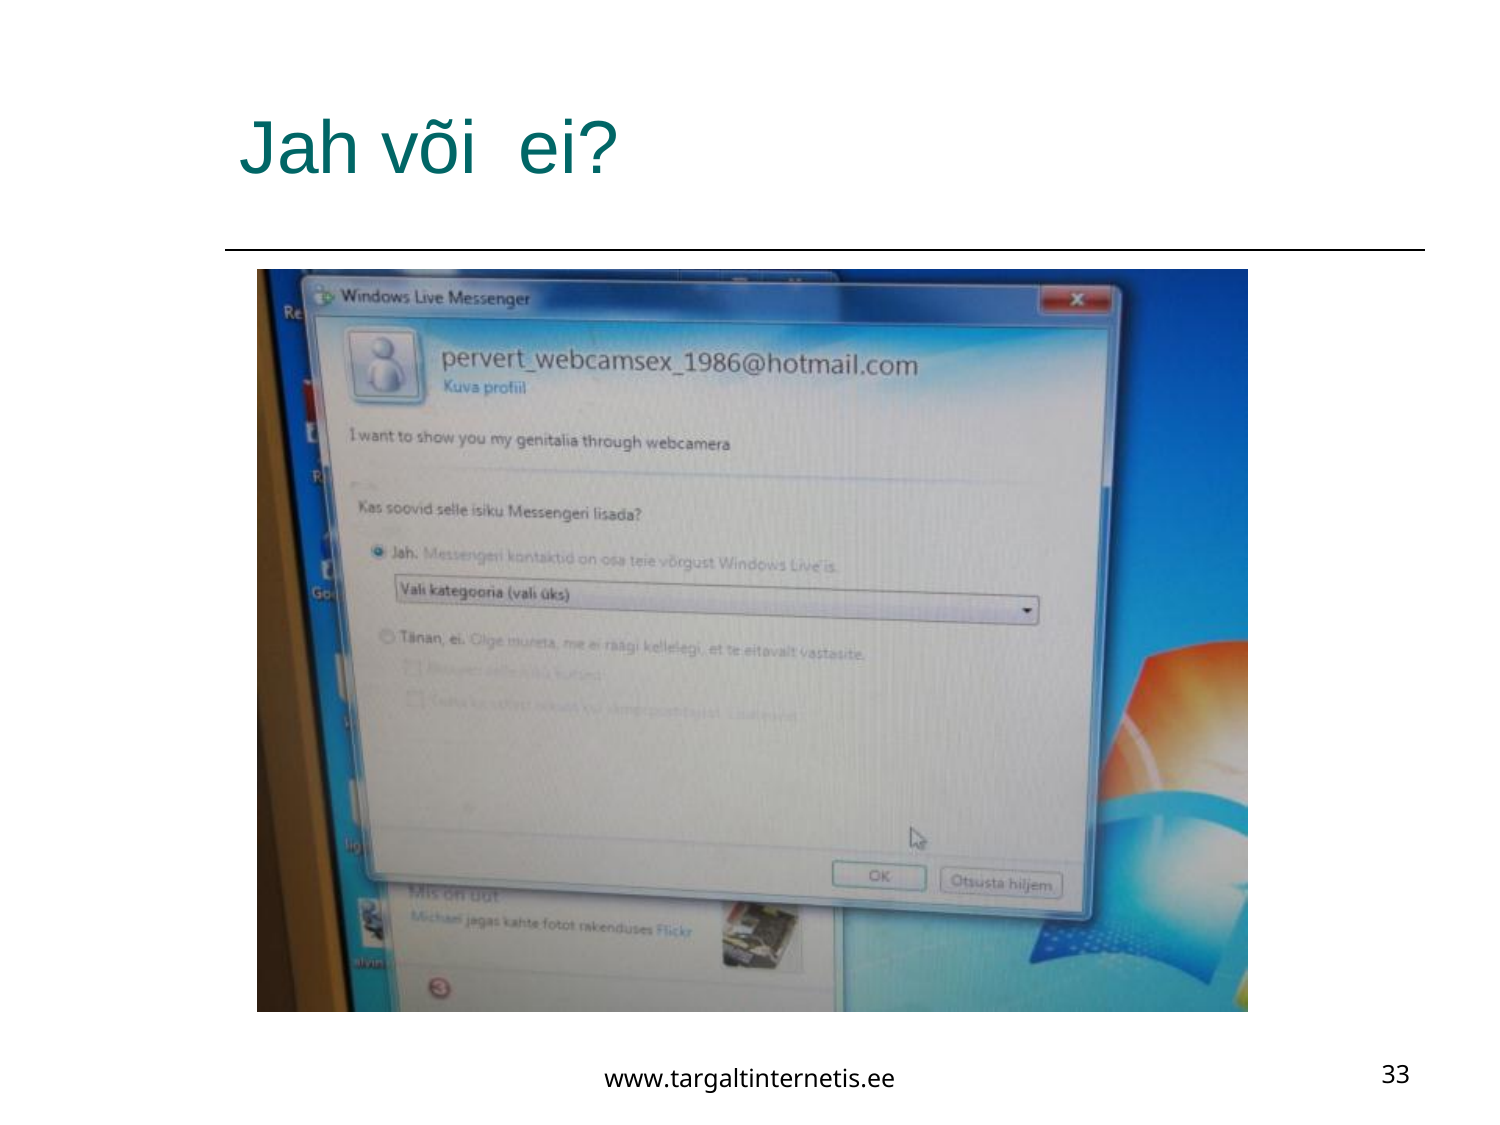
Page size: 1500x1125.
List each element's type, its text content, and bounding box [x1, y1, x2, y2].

text_box [257, 269, 1248, 1013]
title Jah või ei? [224, 49, 1425, 237]
text_box www.targaltinternetis.ee [512, 1025, 988, 1101]
text_box <number> [1074, 1025, 1426, 1101]
